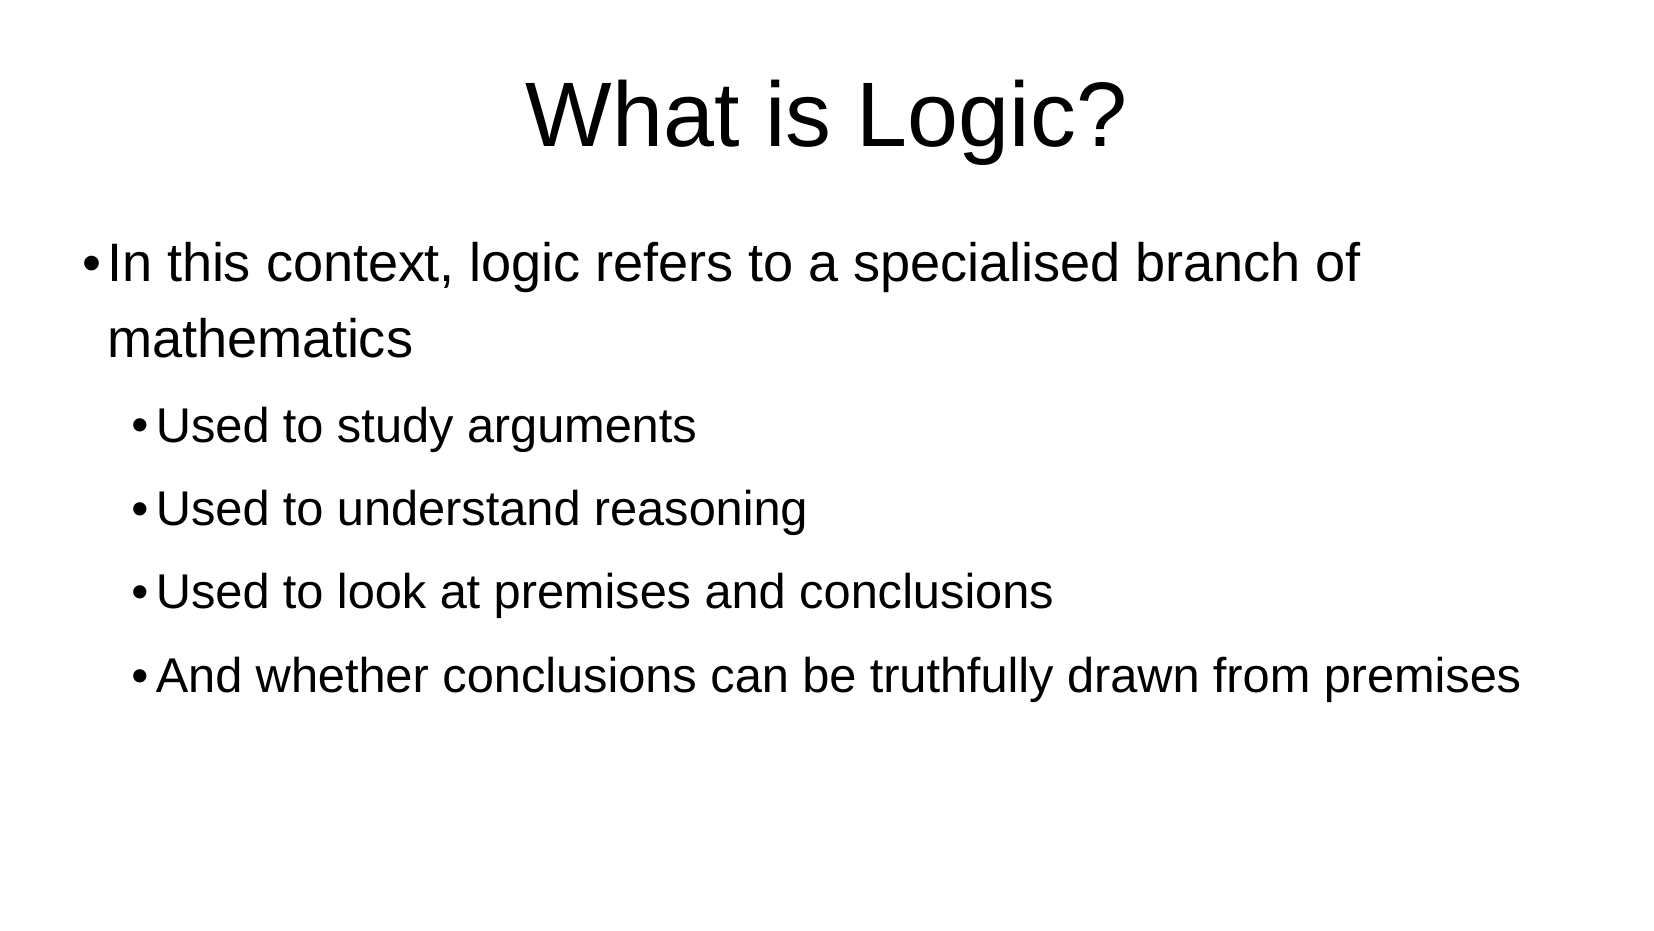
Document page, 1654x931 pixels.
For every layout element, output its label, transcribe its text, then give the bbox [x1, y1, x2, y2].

title What is Logic? [82, 37, 1571, 193]
list In this context, logic refers to a specialised branch of mathematics Used to study arguments Used to understand reasoning Used to look at premises and conclusions And whether conclusions can be truthfully drawn from premises [82, 217, 1571, 758]
